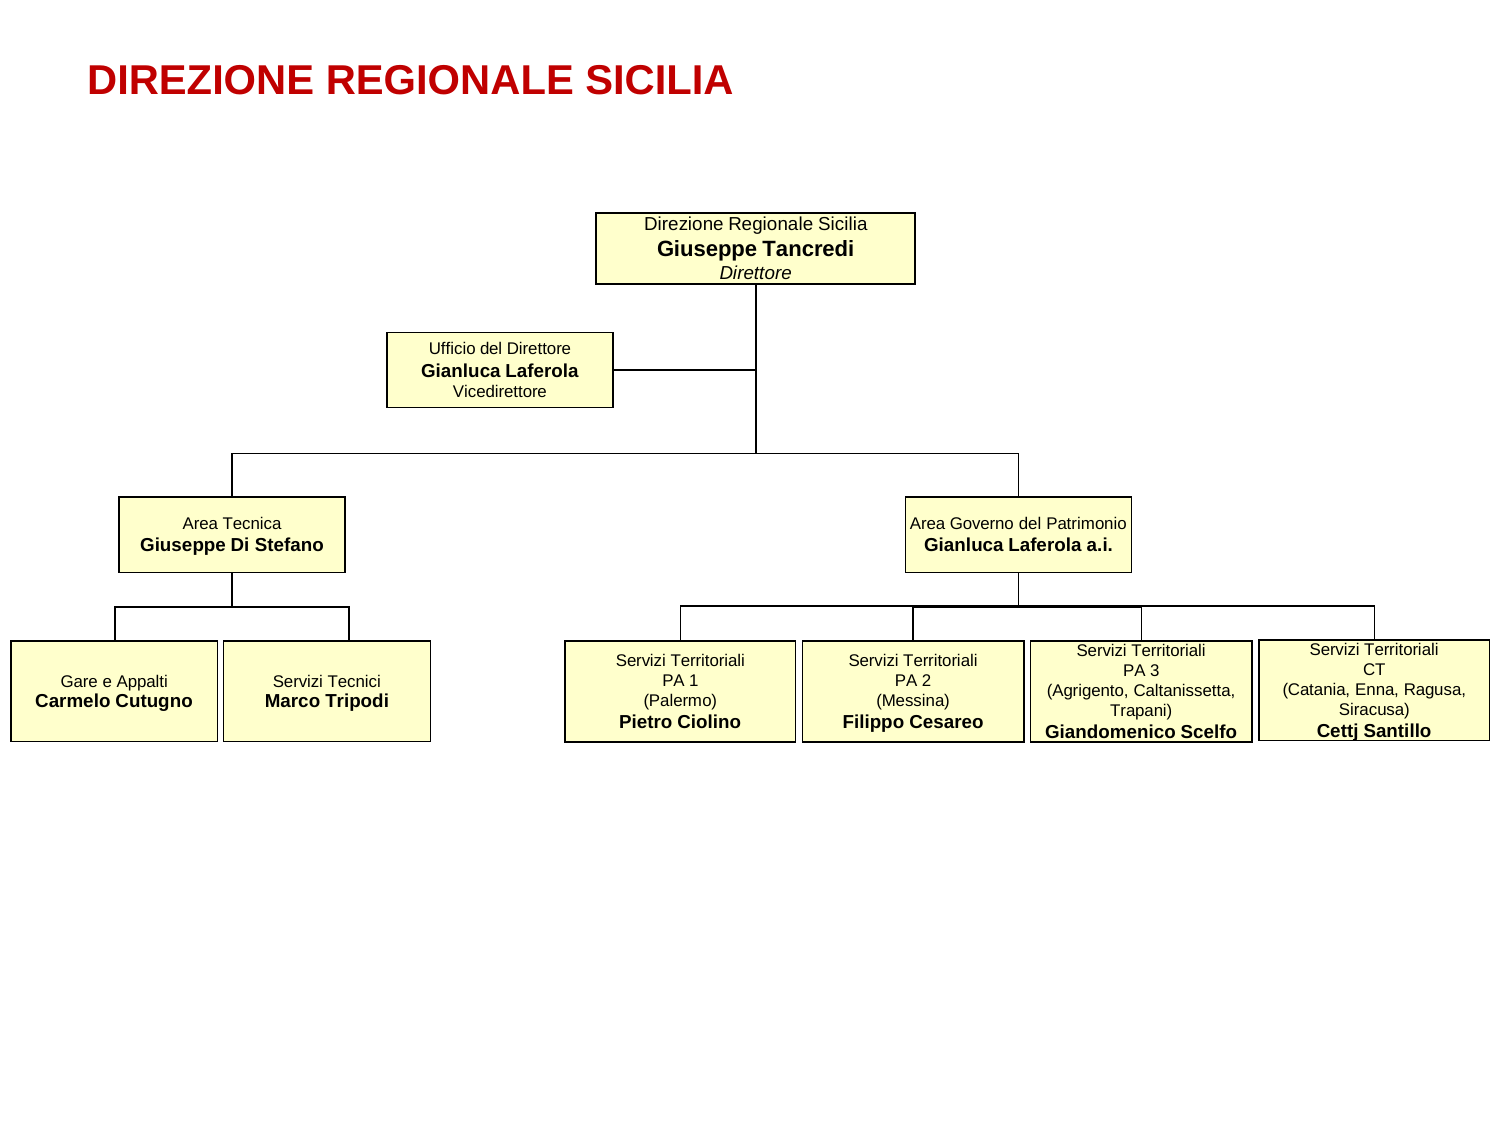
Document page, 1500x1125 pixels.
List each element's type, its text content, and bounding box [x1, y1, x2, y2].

picture [9, 206, 1491, 754]
text_box DIREZIONE REGIONALE SICILIA [72, 45, 1462, 128]
